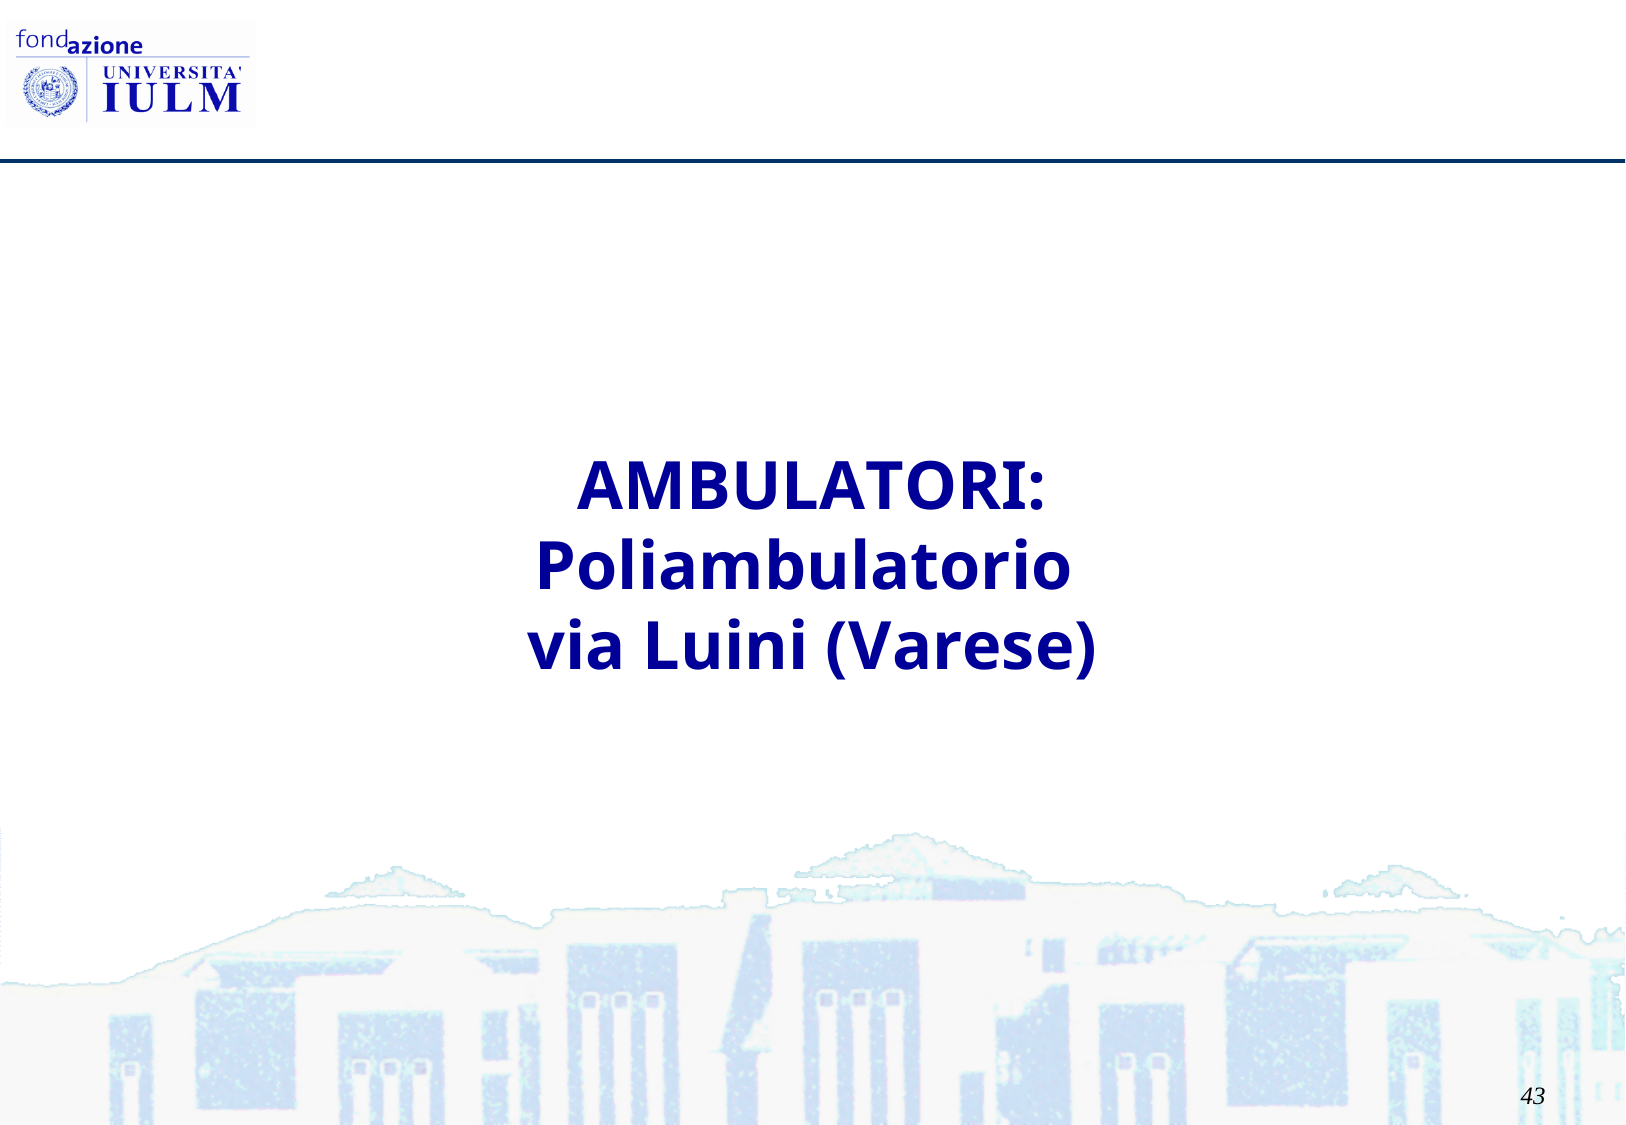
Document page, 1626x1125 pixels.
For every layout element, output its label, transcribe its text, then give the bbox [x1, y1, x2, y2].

picture [5, 19, 256, 127]
text_box AMBULATORI: Poliambulatorio via Luini (Varese) [121, 469, 1504, 657]
